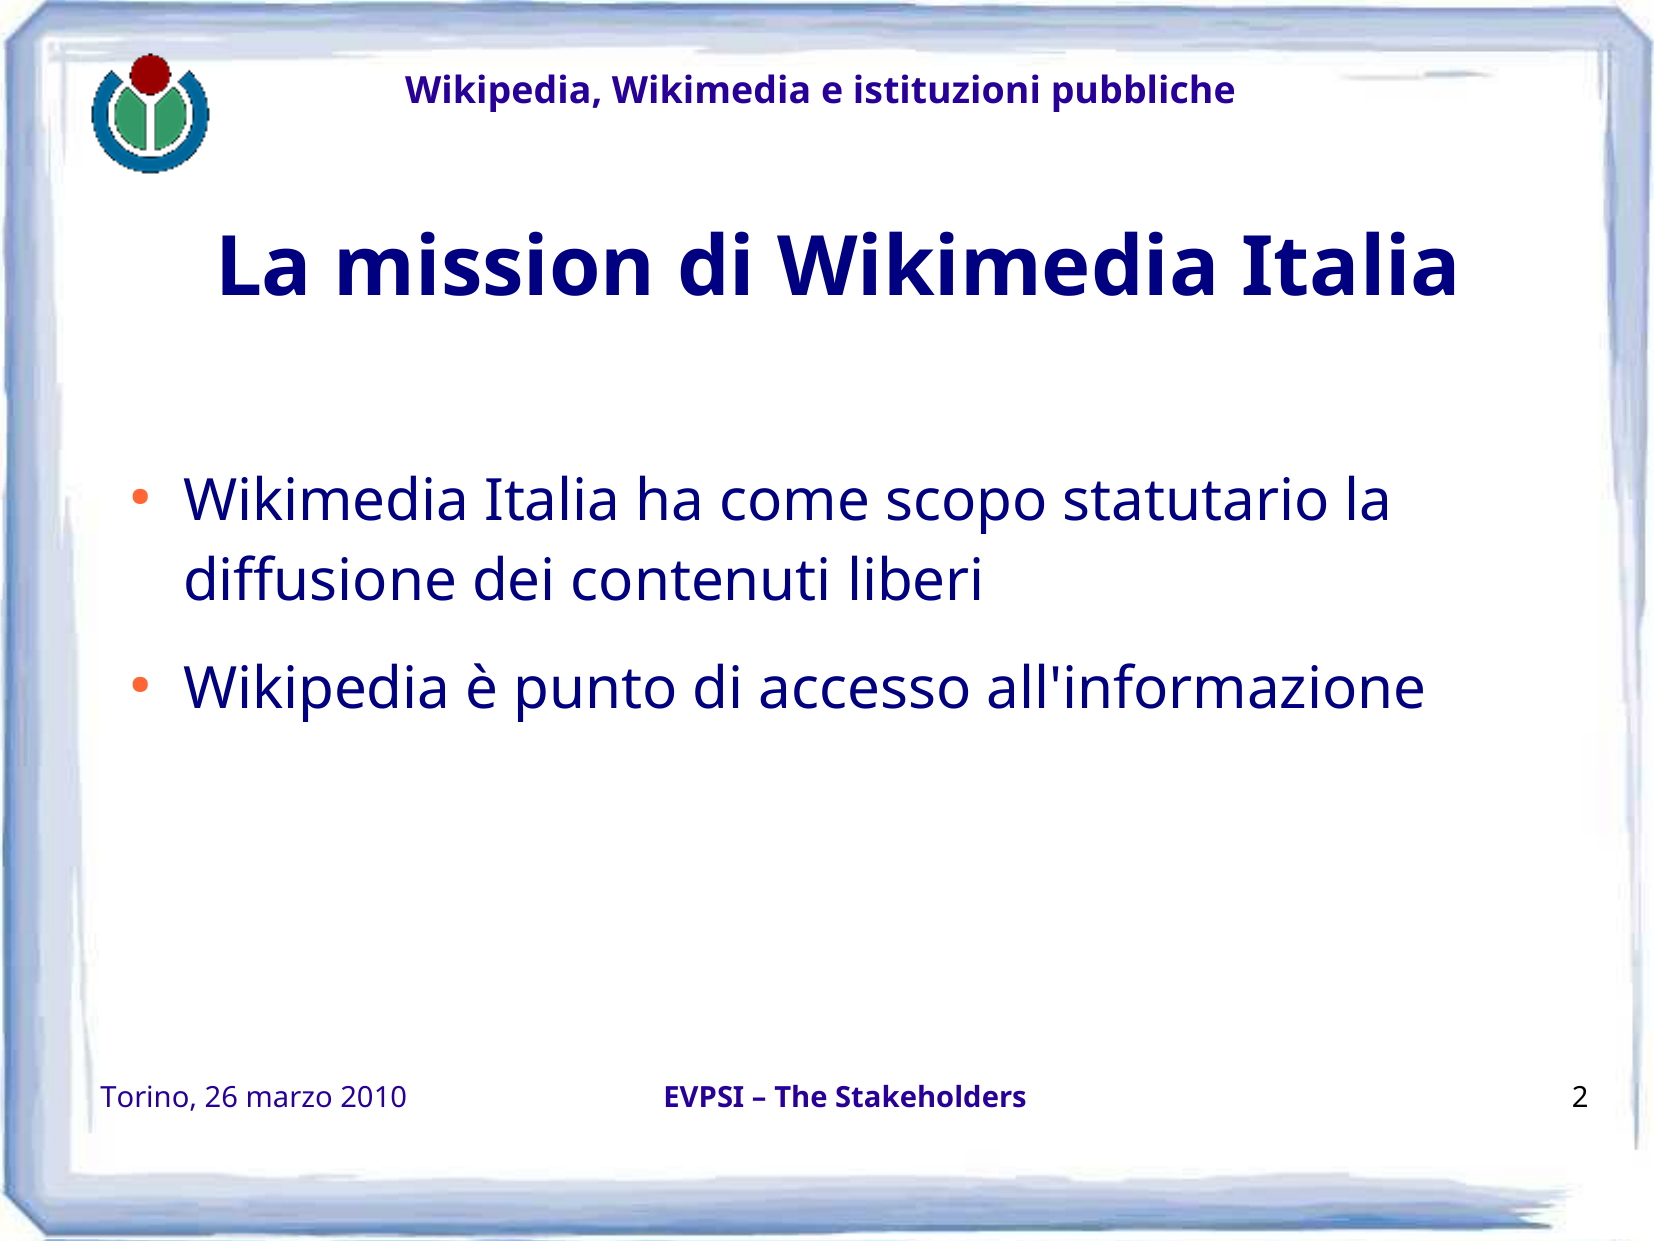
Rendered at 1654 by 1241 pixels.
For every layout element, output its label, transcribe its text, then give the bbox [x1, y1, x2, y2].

list La mission di Wikimedia Italia Wikimedia Italia ha come scopo statutario la diffusione dei contenuti liberi Wikipedia è punto di accesso all'informazione [112, 206, 1565, 886]
title Wikipedia, Wikimedia e istituzioni pubbliche [76, 59, 1565, 119]
picture [0, 0, 1654, 1241]
